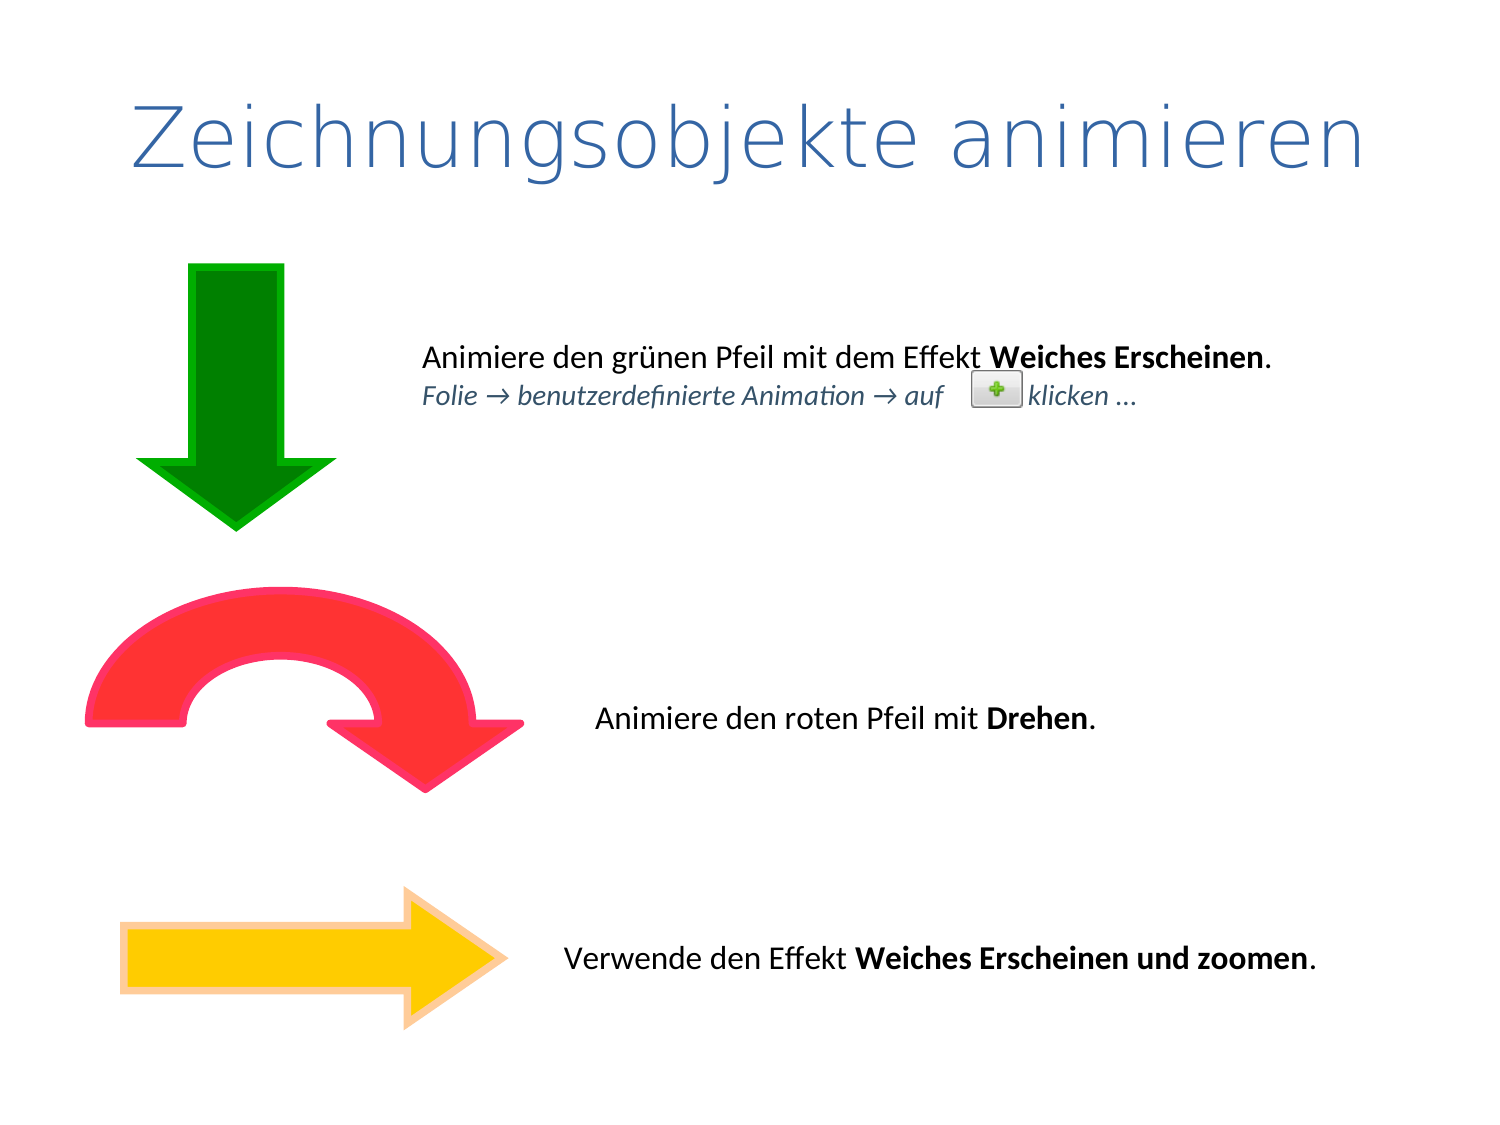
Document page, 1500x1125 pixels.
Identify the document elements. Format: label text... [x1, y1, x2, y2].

text_box [147, 267, 325, 528]
text_box Verwende den Effekt Weiches Erscheinen und zoomen. [549, 928, 1389, 984]
text_box Animiere den grünen Pfeil mit dem Effekt Weiches Erscheinen. Folie → benutzerdefinierte Animation → auf klicken ... [407, 323, 1388, 420]
text_box Animiere den roten Pfeil mit Drehen. [580, 688, 1112, 744]
title Zeichnungsobjekte animieren [75, 24, 1426, 254]
text_box [88, 590, 521, 790]
picture [971, 370, 1023, 408]
text_box [123, 893, 502, 1024]
